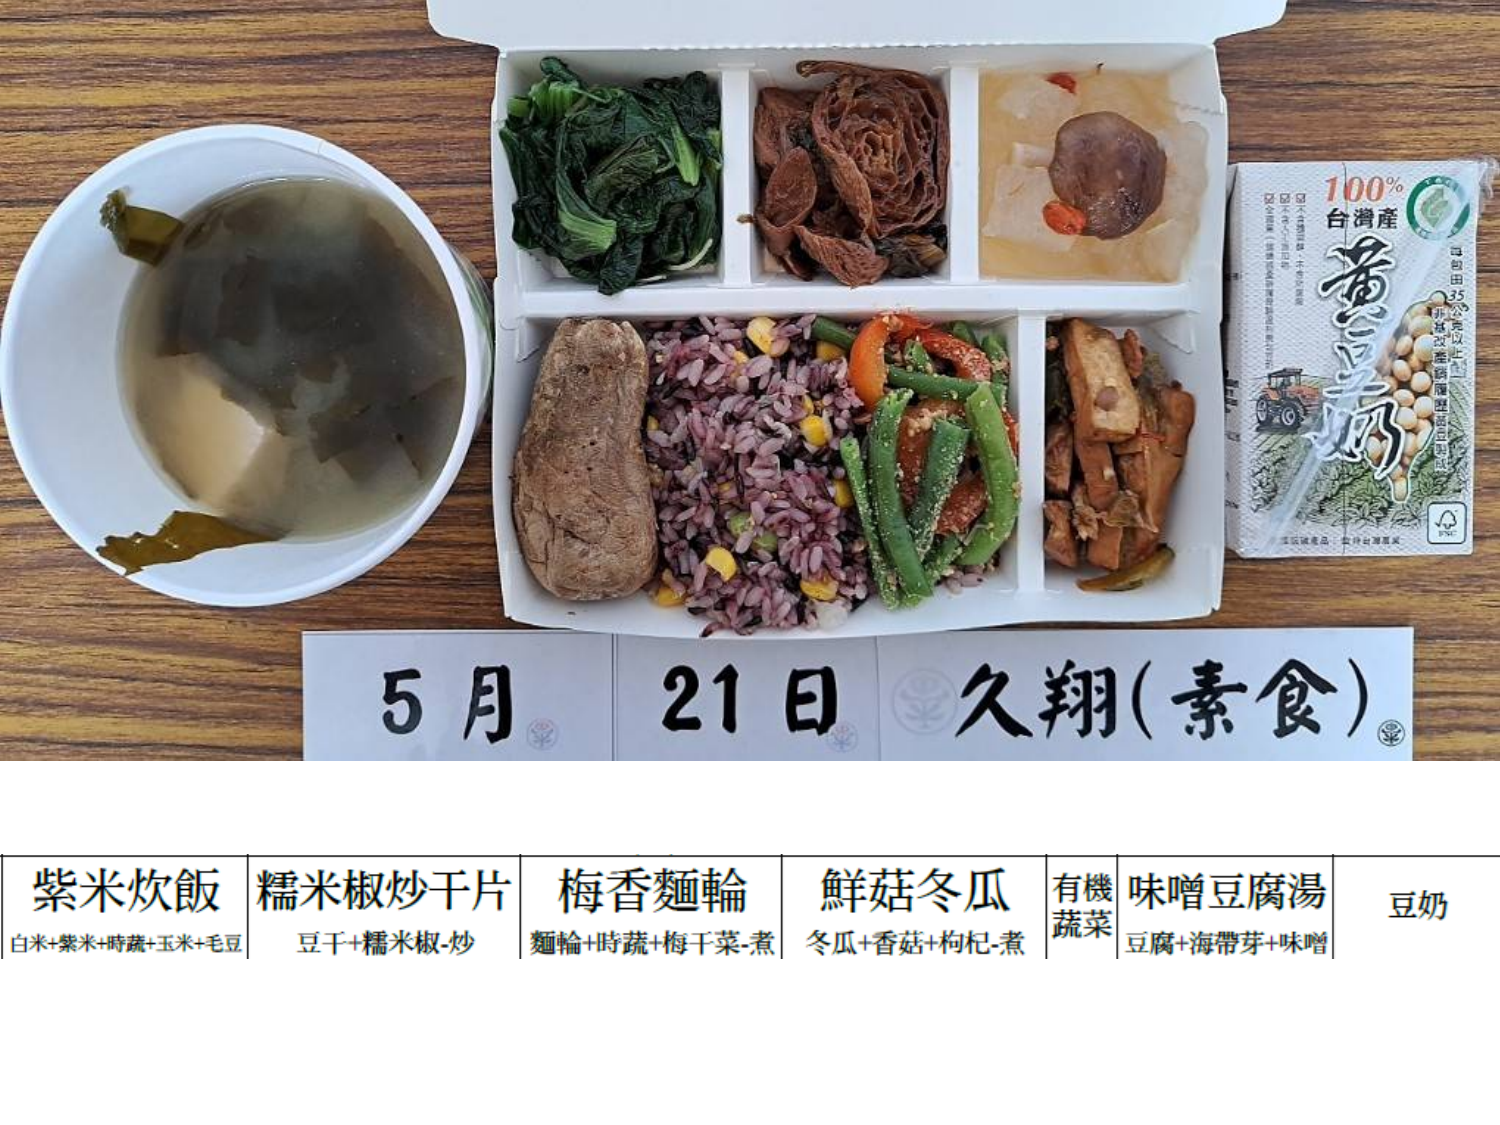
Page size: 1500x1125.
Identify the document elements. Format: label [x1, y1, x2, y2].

picture [0, 0, 1500, 761]
picture [0, 854, 1500, 959]
